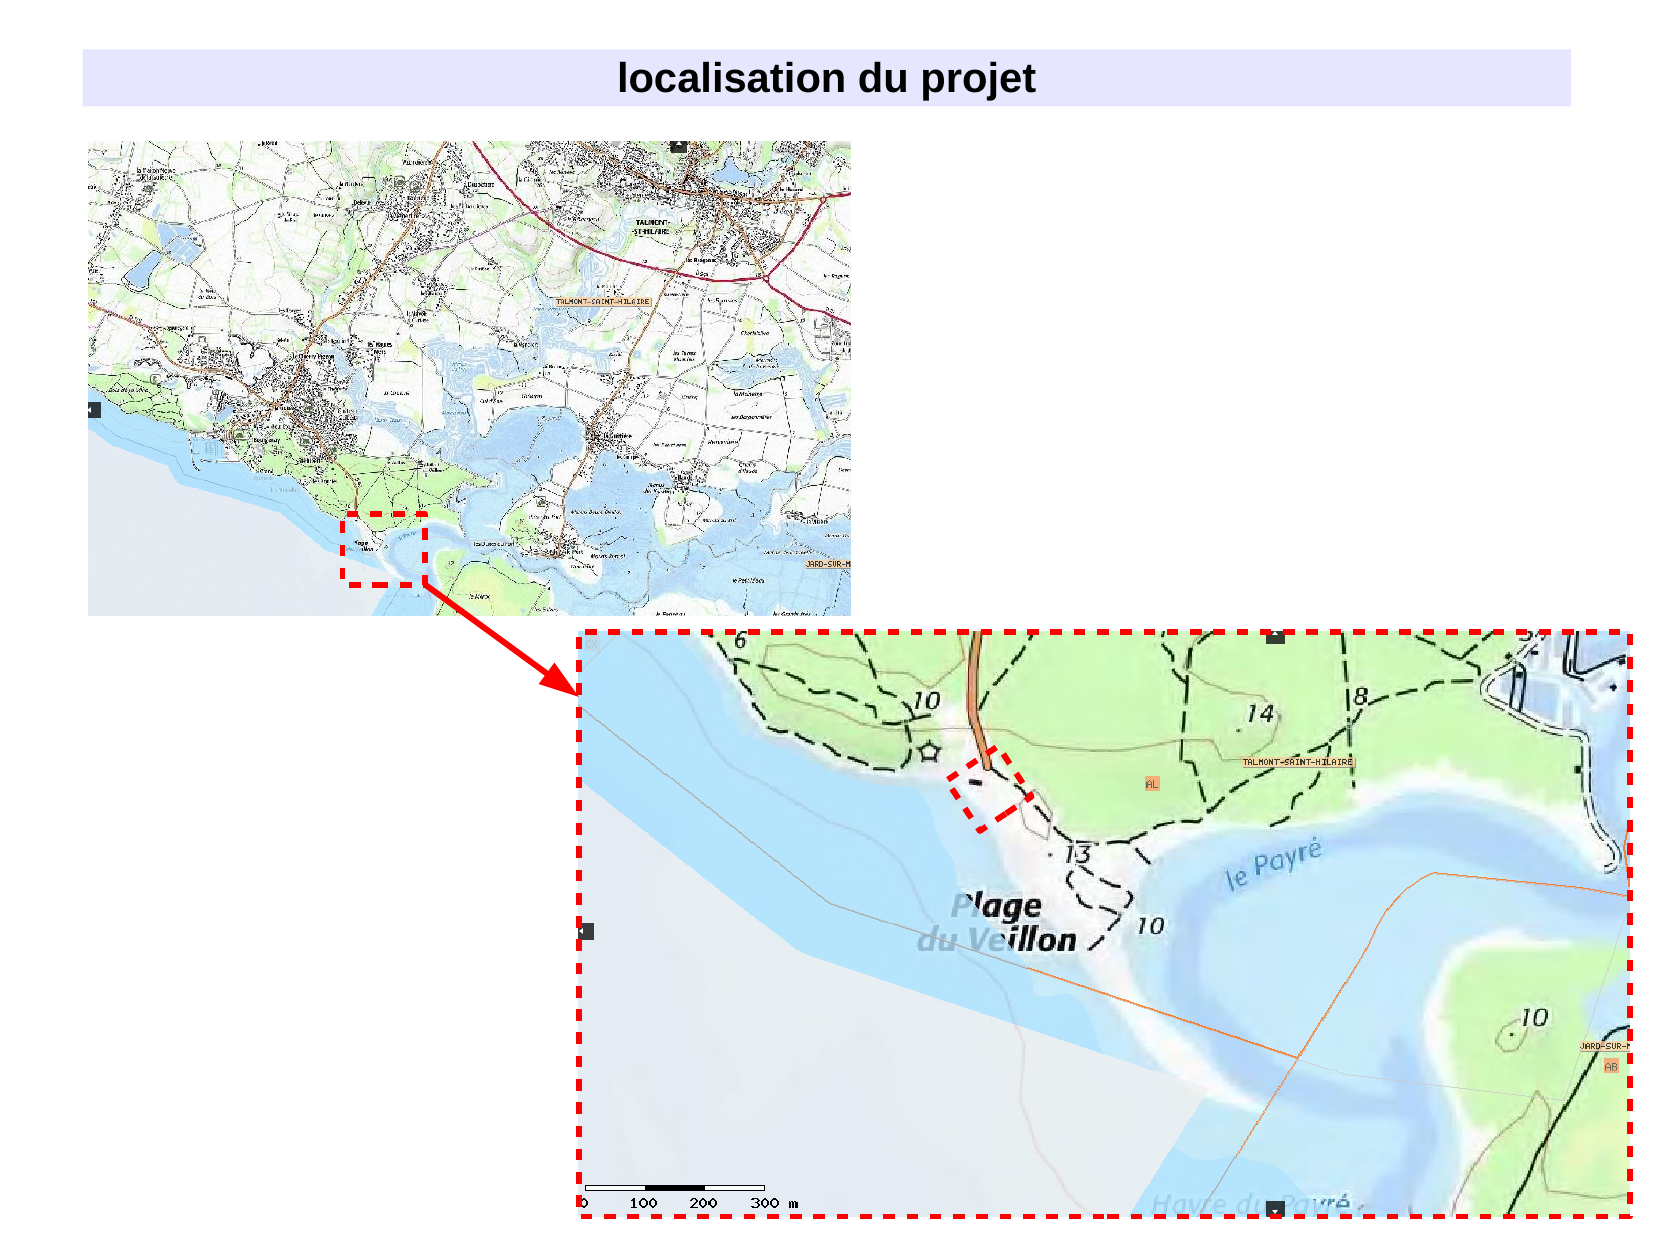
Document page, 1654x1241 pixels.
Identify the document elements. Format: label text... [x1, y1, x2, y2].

title localisation du projet [82, 49, 1571, 107]
picture [578, 631, 1630, 1217]
picture [88, 141, 851, 616]
